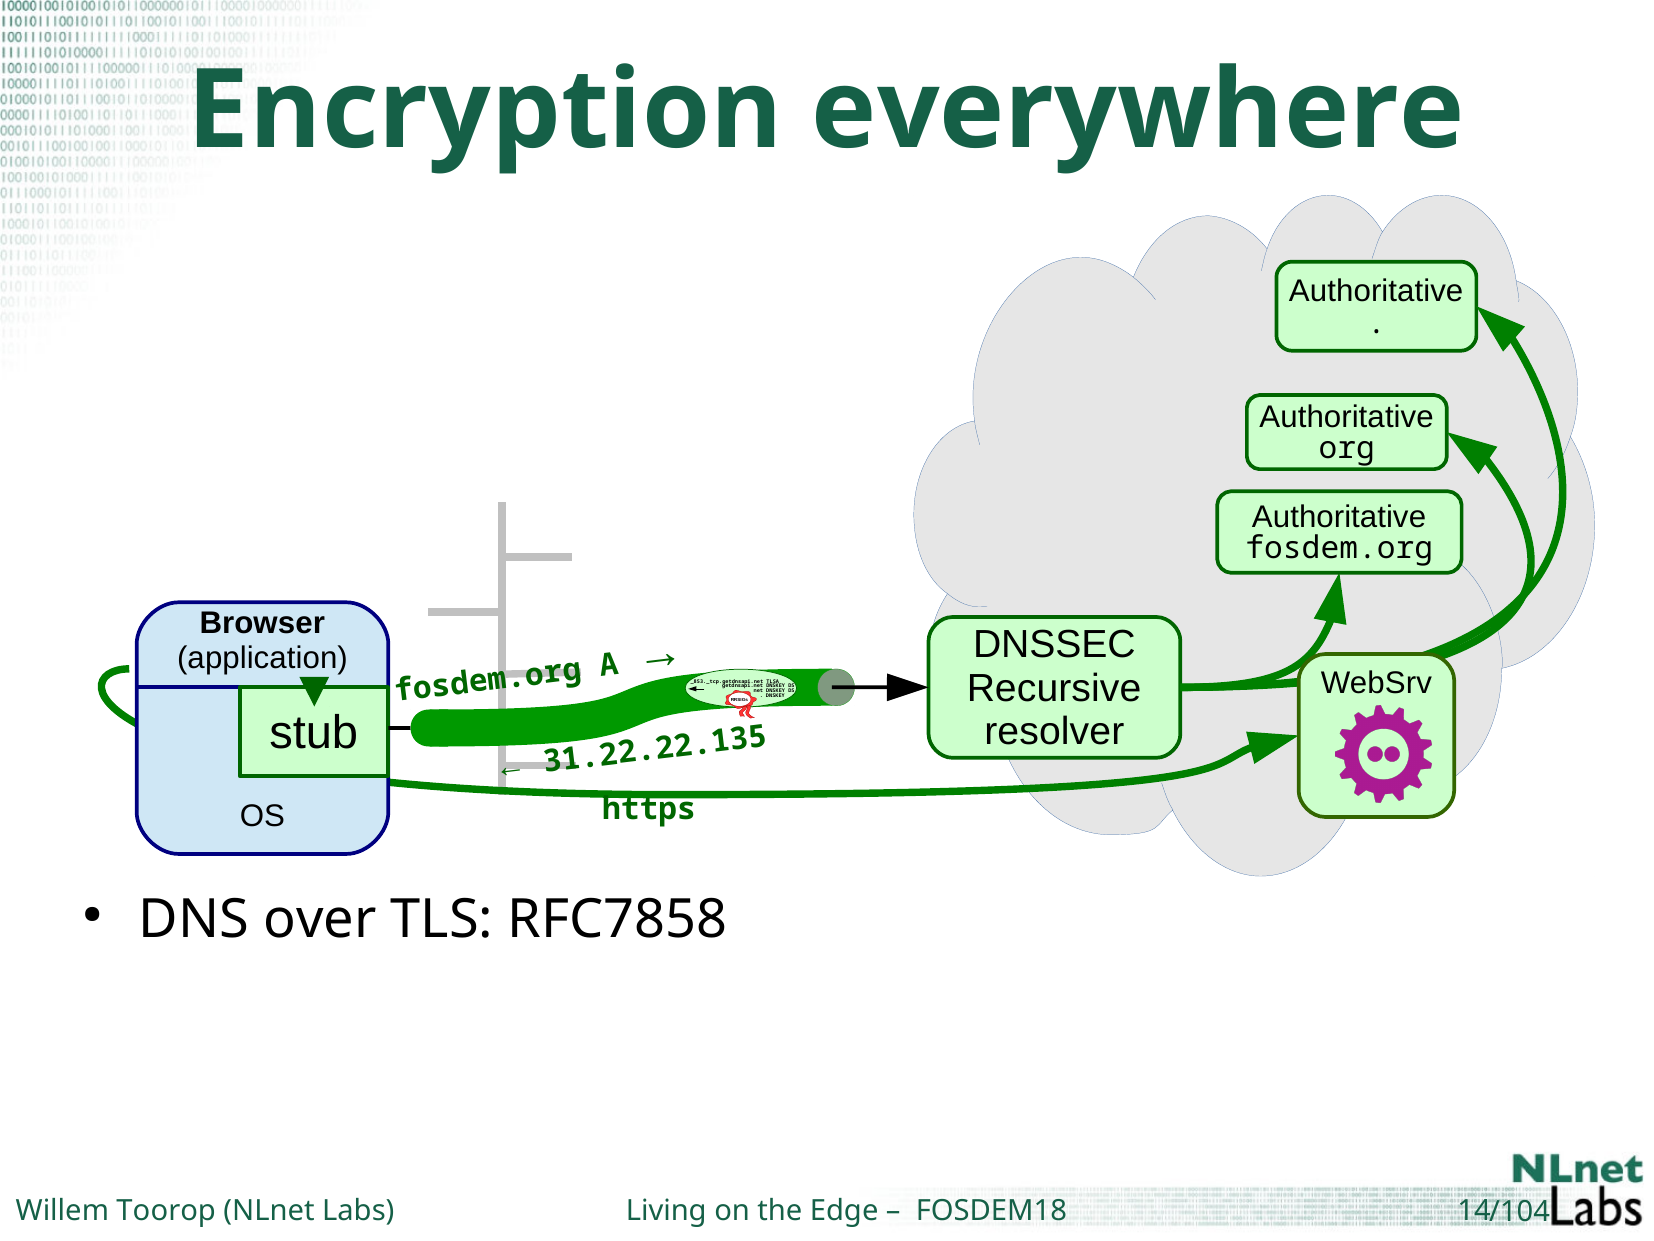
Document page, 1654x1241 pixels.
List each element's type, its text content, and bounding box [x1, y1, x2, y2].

list DNS over TLS: RFC7858 [82, 879, 1571, 1193]
title Encryption everywhere [82, 34, 1571, 175]
picture [854, 1143, 1644, 1239]
picture [0, 0, 1595, 877]
